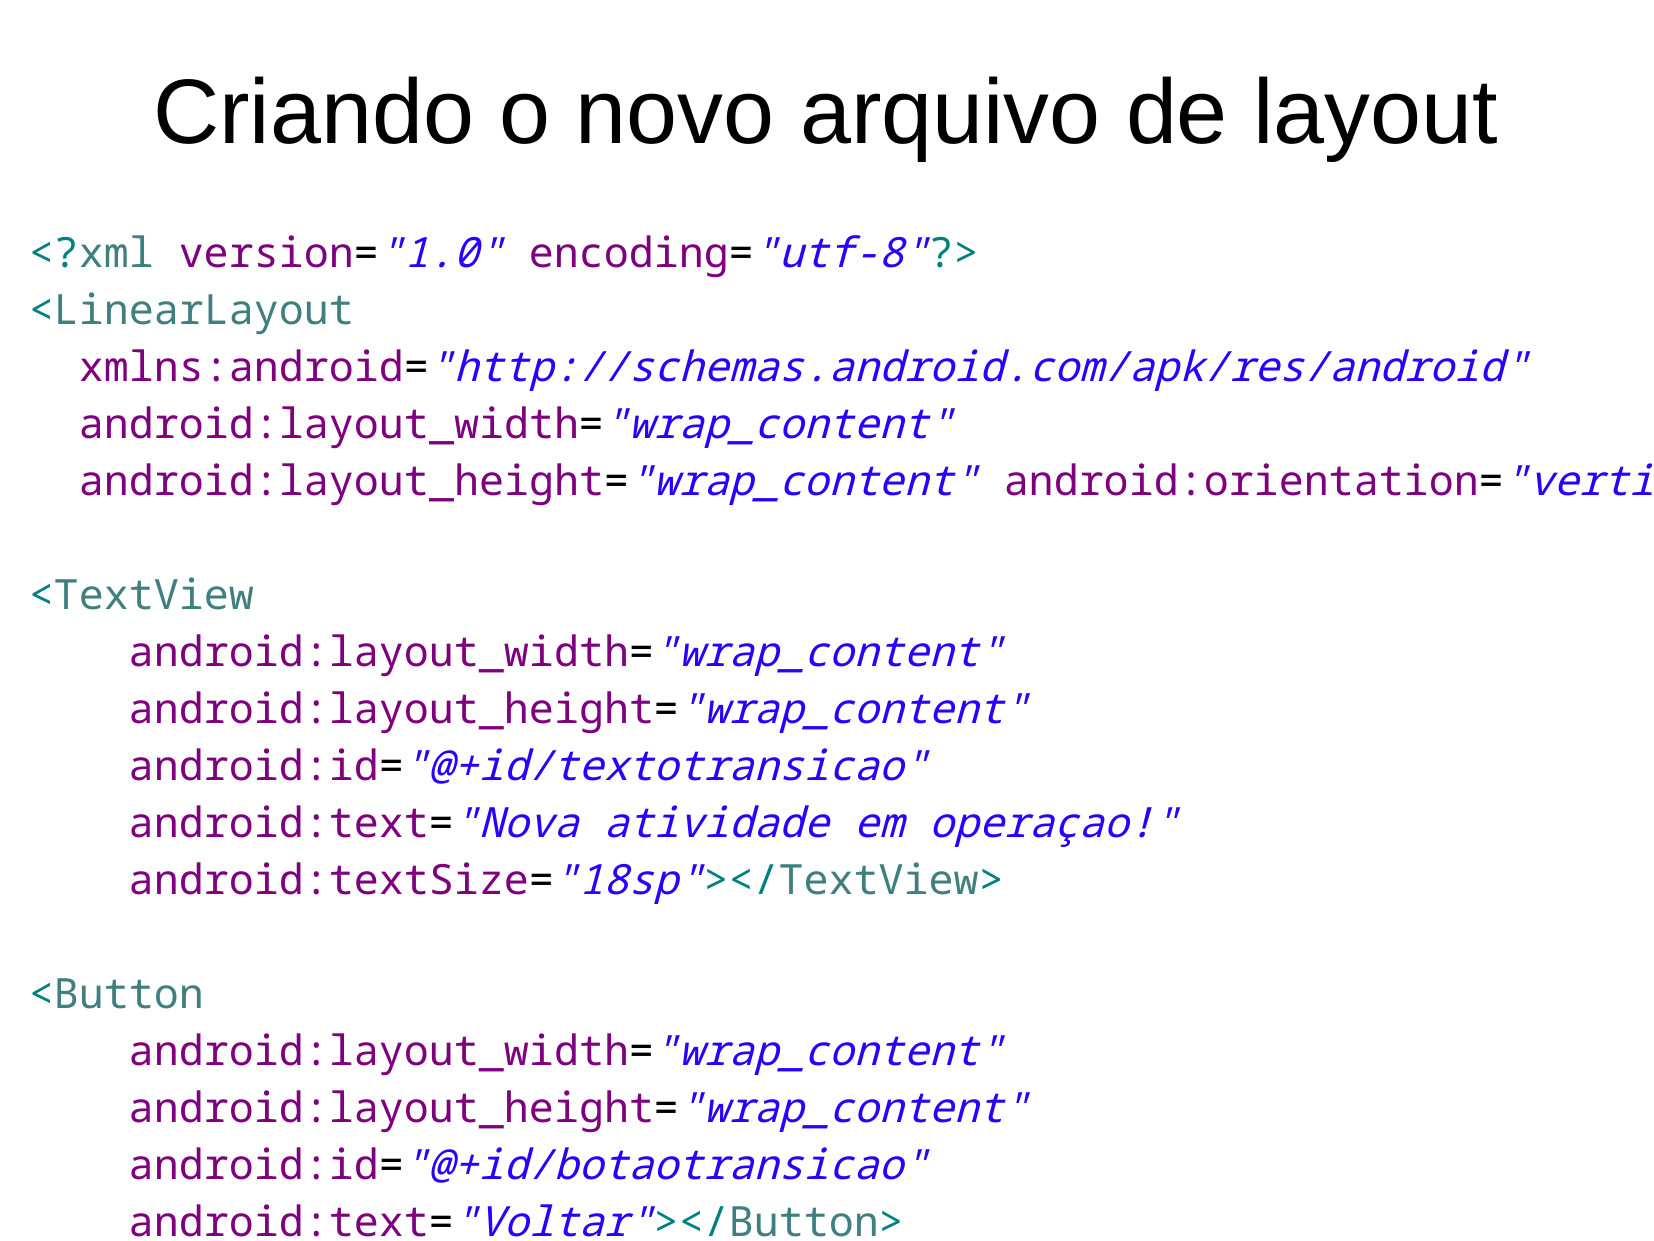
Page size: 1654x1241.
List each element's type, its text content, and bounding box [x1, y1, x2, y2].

text_box <?xml version="1.0" encoding="utf-8"?> <LinearLayout xmlns:android="http://schemas.android.com/apk/res/android" android:layout_width="wrap_content" android:layout_height="wrap_content" android:orientation="vertical"> <TextView android:layout_width="wrap_content" android:layout_height="wrap_content" android:id="@+id/textotransicao" android:text="Nova atividade em operaçao!" android:textSize="18sp"></TextView> <Button android:layout_width="wrap_content" android:layout_height="wrap_content" android:id="@+id/botaotransicao" android:text="Voltar"></Button> </LinearLayout> [13, 215, 1654, 1211]
title Criando o novo arquivo de layout [82, 8, 1571, 215]
